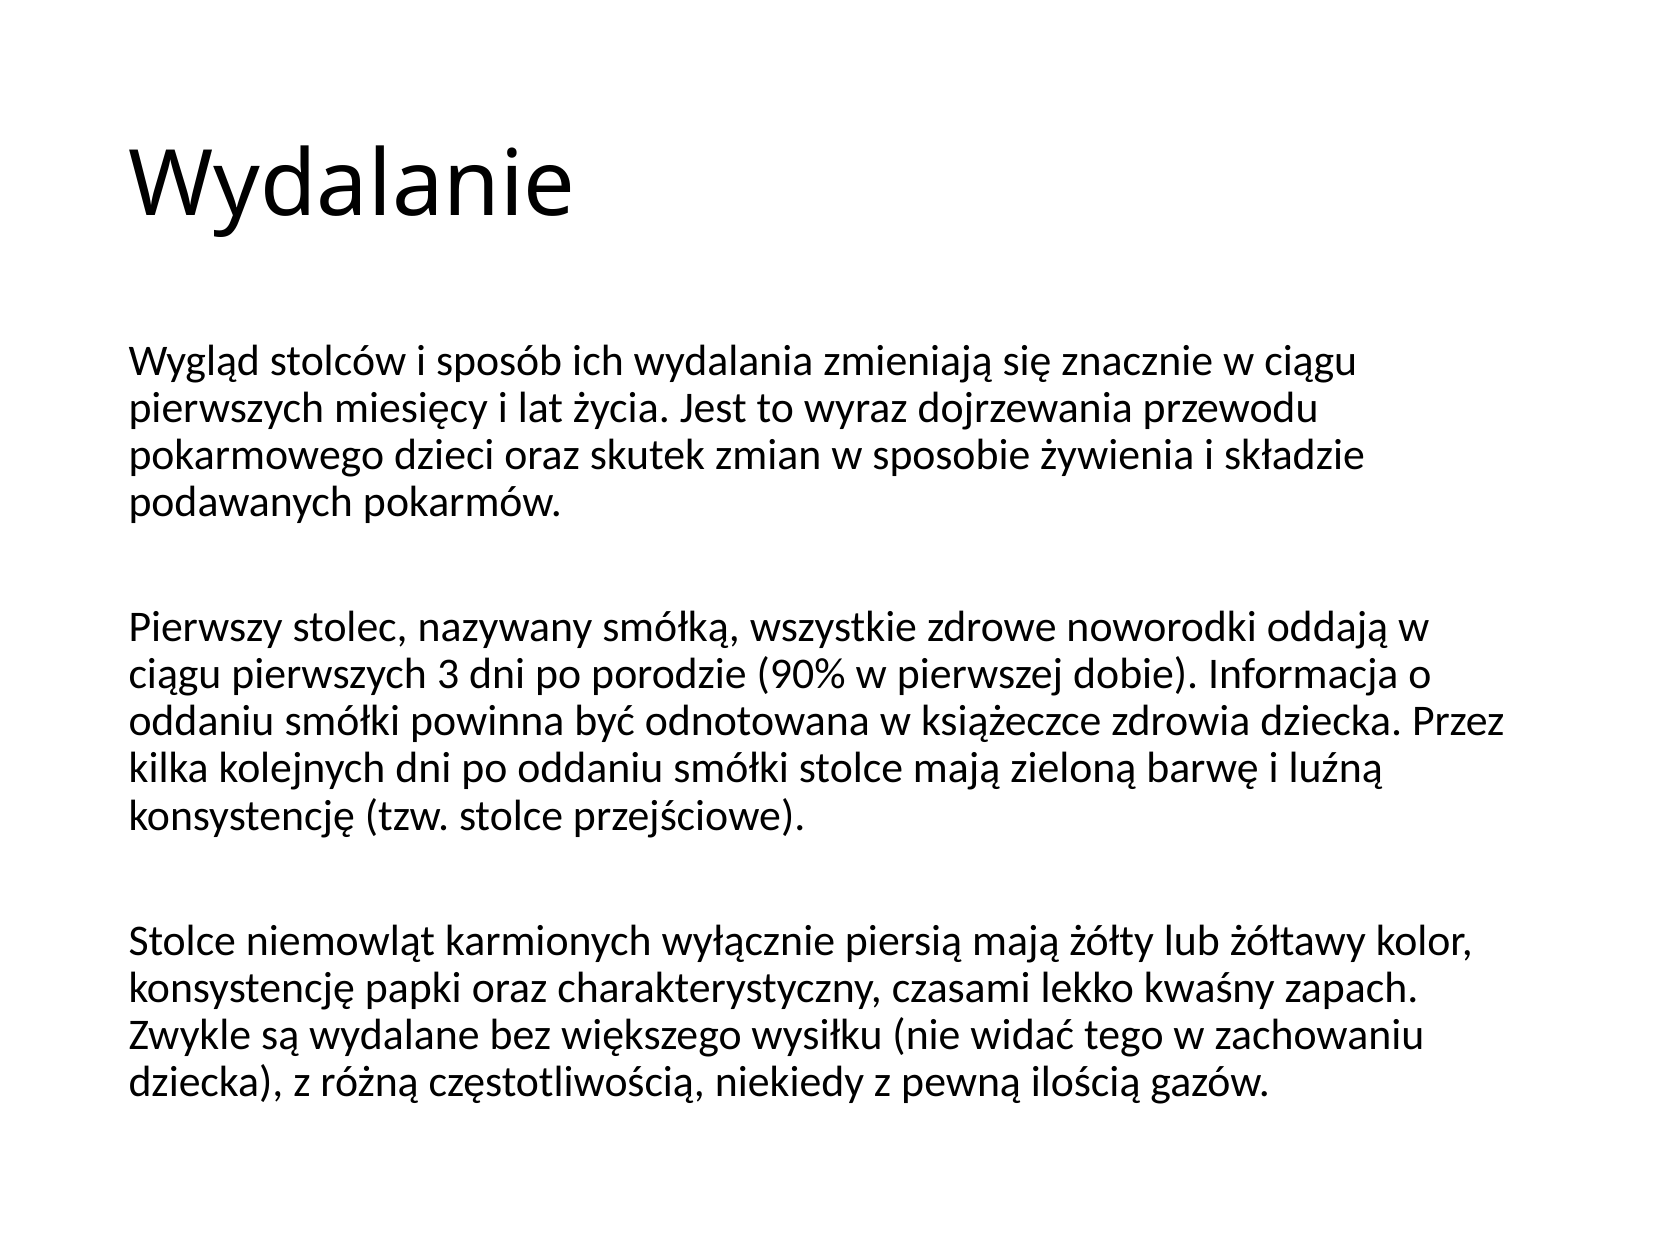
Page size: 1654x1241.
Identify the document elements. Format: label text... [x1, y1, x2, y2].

list Wygląd stolców i sposób ich wydalania zmieniają się znacznie w ciągu pierwszych miesięcy i lat życia. Jest to wyraz dojrzewania przewodu pokarmowego dzieci oraz skutek zmian w sposobie żywienia i składzie podawanych pokarmów. Pierwszy stolec, nazywany smółką, wszystkie zdrowe noworodki oddają w ciągu pierwszych 3 dni po porodzie (90% w pierwszej dobie). Informacja o oddaniu smółki powinna być odnotowana w książeczce zdrowia dziecka. Przez kilka kolejnych dni po oddaniu smółki stolce mają zieloną barwę i luźną konsystencję (tzw. stolce przejściowe). Stolce niemowląt karmionych wyłącznie piersią mają żółty lub żółtawy kolor, konsystencję papki oraz charakterystyczny, czasami lekko kwaśny zapach. Zwykle są wydalane bez większego wysiłku (nie widać tego w zachowaniu dziecka), z różną częstotliwością, niekiedy z pewną ilością gazów. [113, 330, 1540, 1117]
title Wydalanie [113, 65, 1540, 306]
